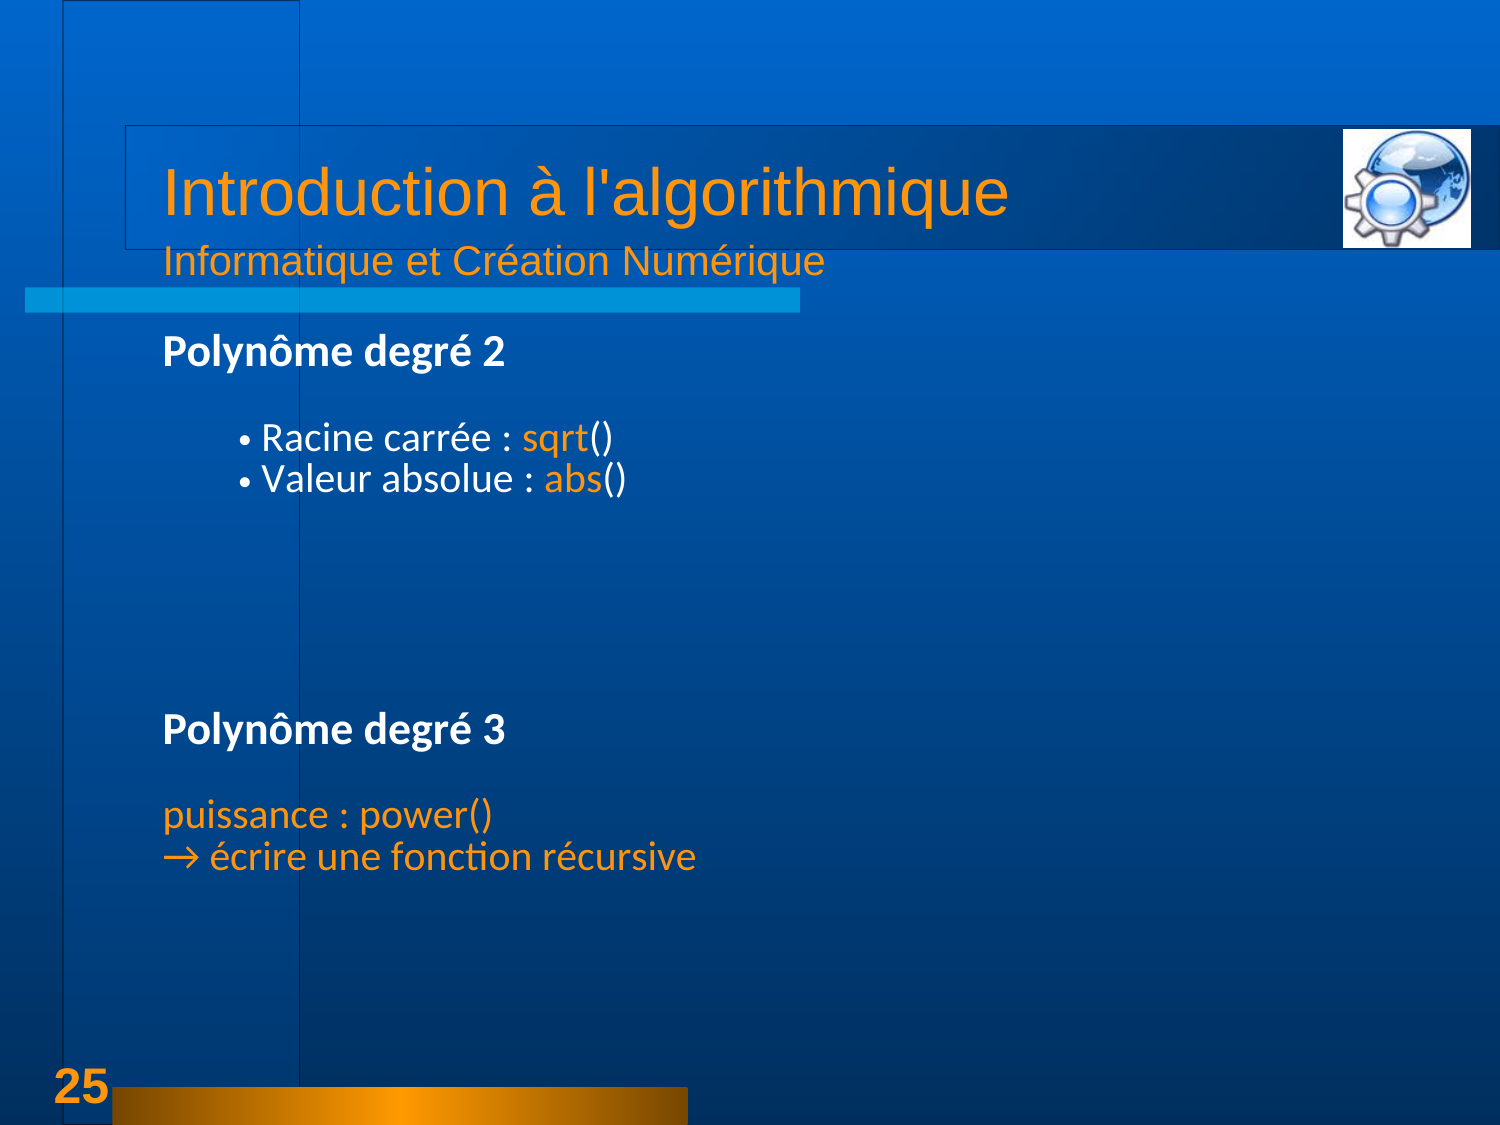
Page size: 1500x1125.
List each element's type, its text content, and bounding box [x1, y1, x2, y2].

text_box Polynôme degré 3 puissance : power() → écrire une fonction récursive [147, 702, 1418, 1117]
text_box Polynôme degré 2 Racine carrée : sqrt() Valeur absolue : abs() [147, 324, 1418, 702]
picture [1343, 129, 1471, 248]
